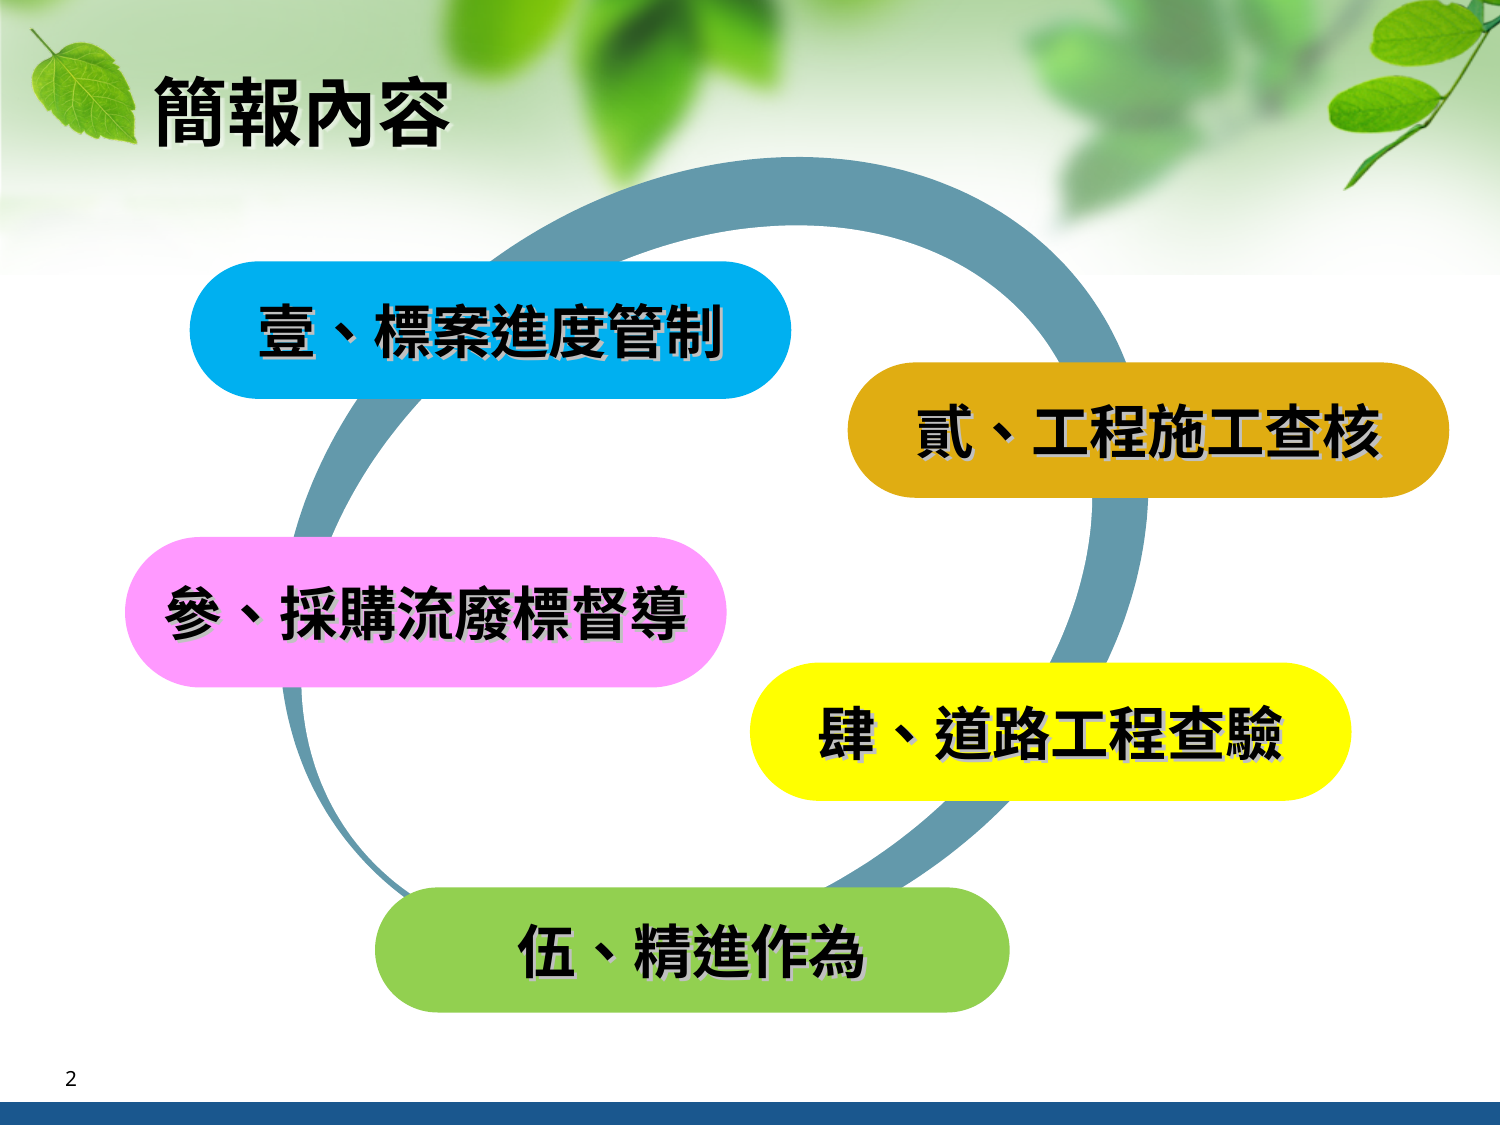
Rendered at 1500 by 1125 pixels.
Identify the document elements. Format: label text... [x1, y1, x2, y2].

text_box 壹、標案進度管制 [189, 261, 792, 399]
text_box 參、採購流廢標督導 [125, 536, 727, 688]
text_box 貳、工程施工查核 [900, 388, 1402, 473]
text_box 肆、道路工程查驗 [749, 662, 1352, 801]
text_box [282, 156, 1450, 897]
title 簡報內容 [137, 57, 1325, 150]
text_box [50, 1057, 138, 1098]
text_box 伍、精進作為 [375, 887, 1010, 1013]
